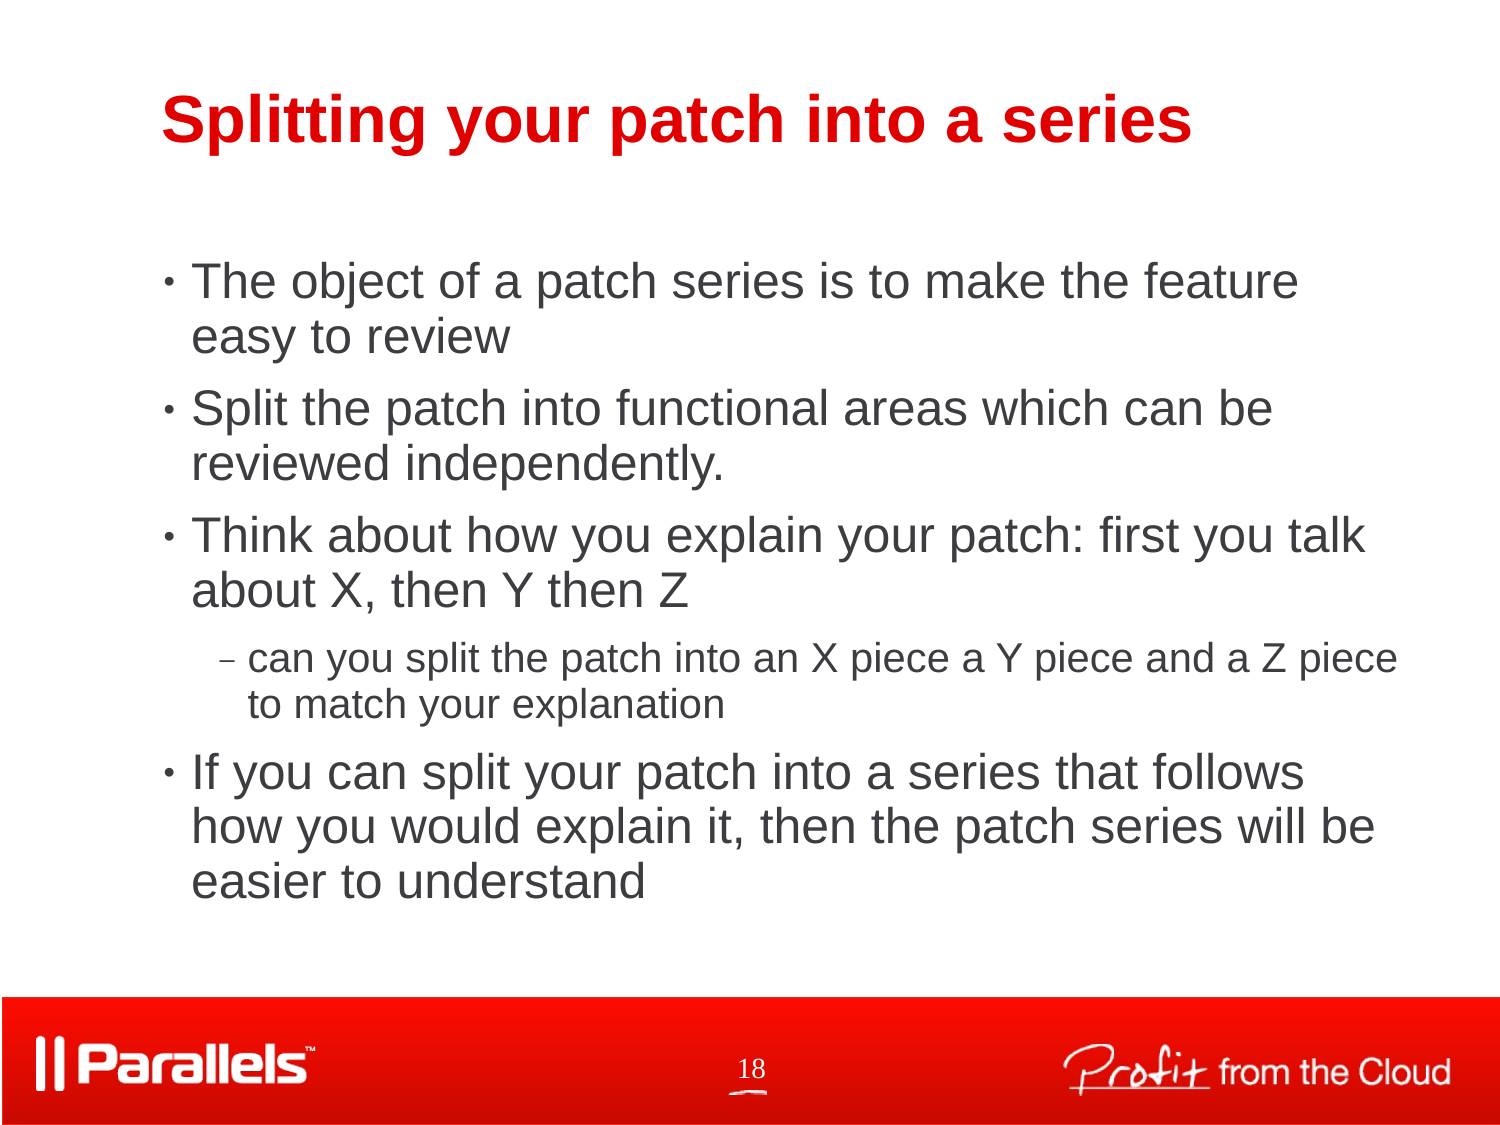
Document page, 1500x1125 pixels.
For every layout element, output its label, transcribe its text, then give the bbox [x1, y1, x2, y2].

picture [36, 1034, 318, 1091]
title Splitting your patch into a series [161, 41, 1383, 205]
picture [1049, 1033, 1465, 1096]
list The object of a patch series is to make the feature easy to review Split the patch into functional areas which can be reviewed independently. Think about how you explain your patch: first you talk about X, then Y then Z can you split the patch into an X piece a Y piece and a Z piece to match your explanation If you can split your patch into a series that follows how you would explain it, then the patch series will be easier to understand [163, 254, 1404, 998]
picture [727, 1090, 767, 1095]
